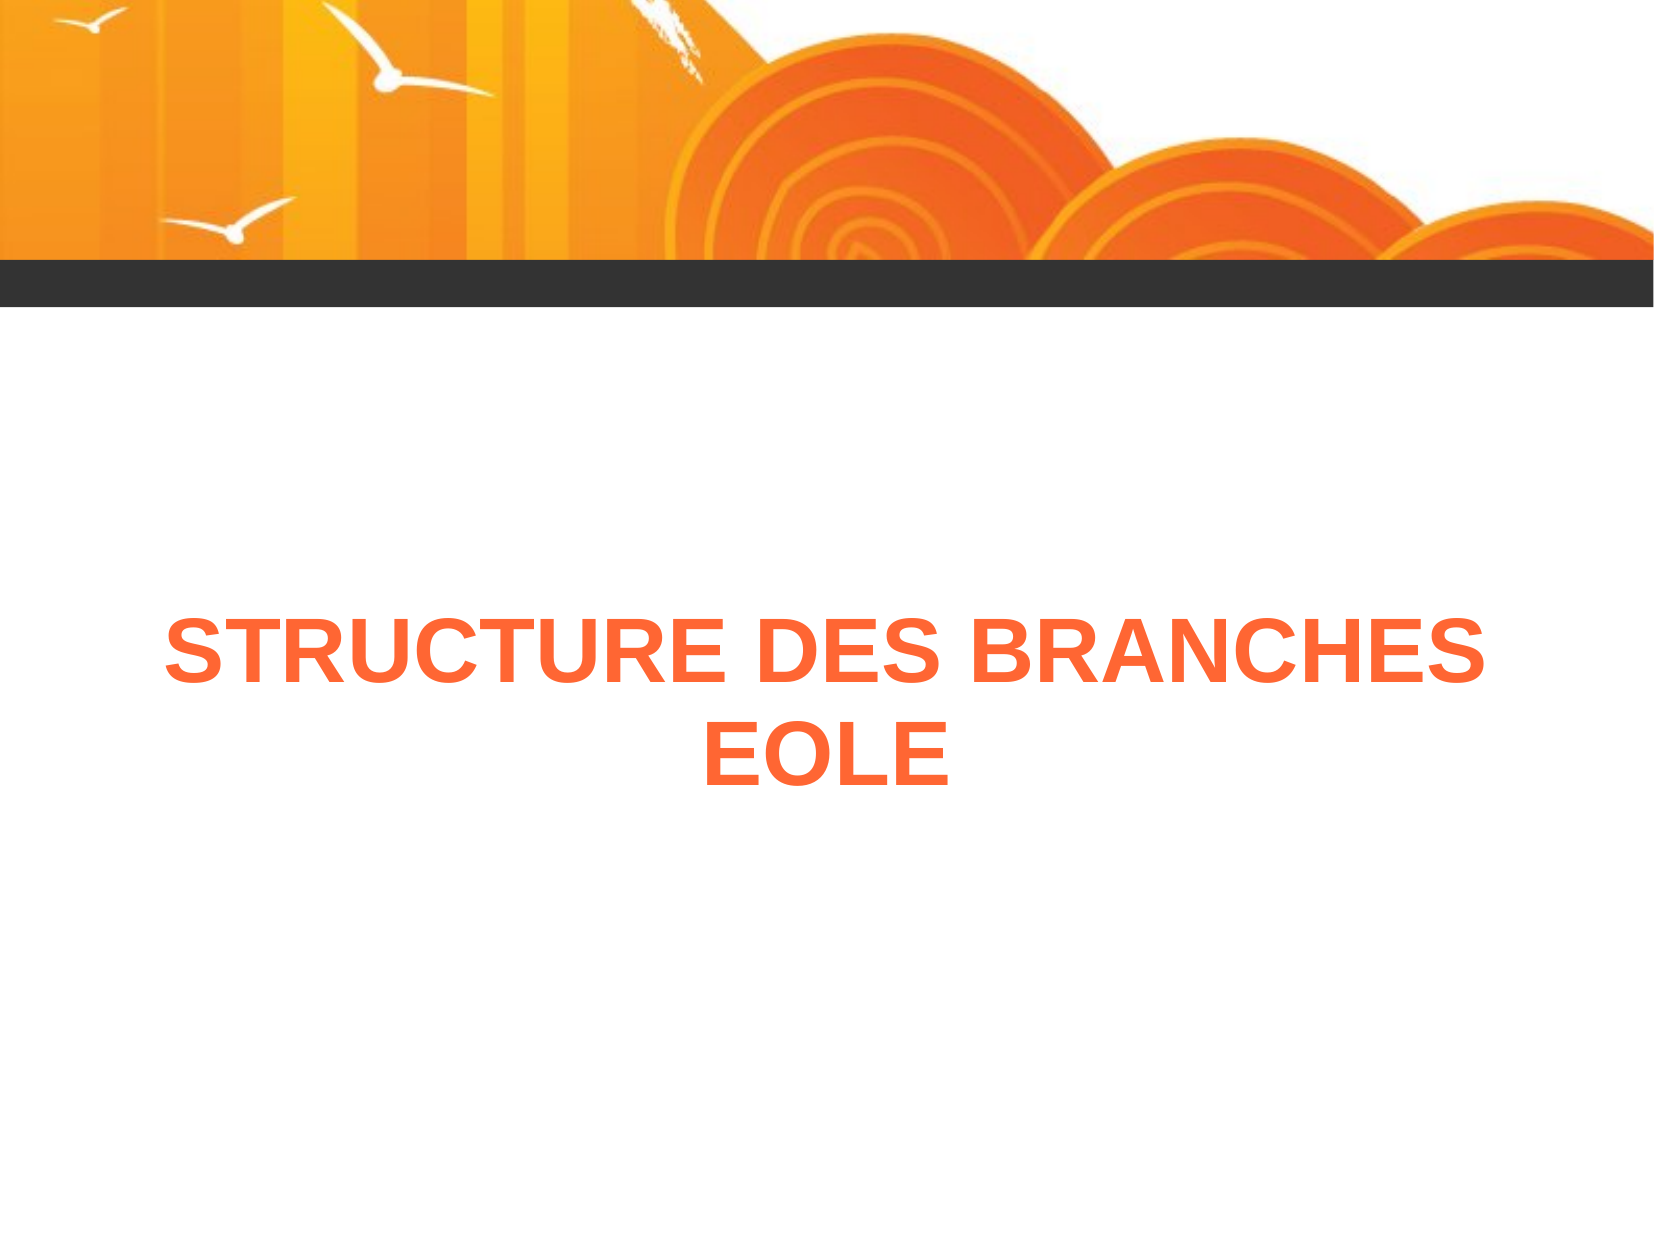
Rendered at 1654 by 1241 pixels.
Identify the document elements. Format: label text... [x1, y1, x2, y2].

subtitle STRUCTURE DES BRANCHES EOLE [59, 342, 1595, 1062]
